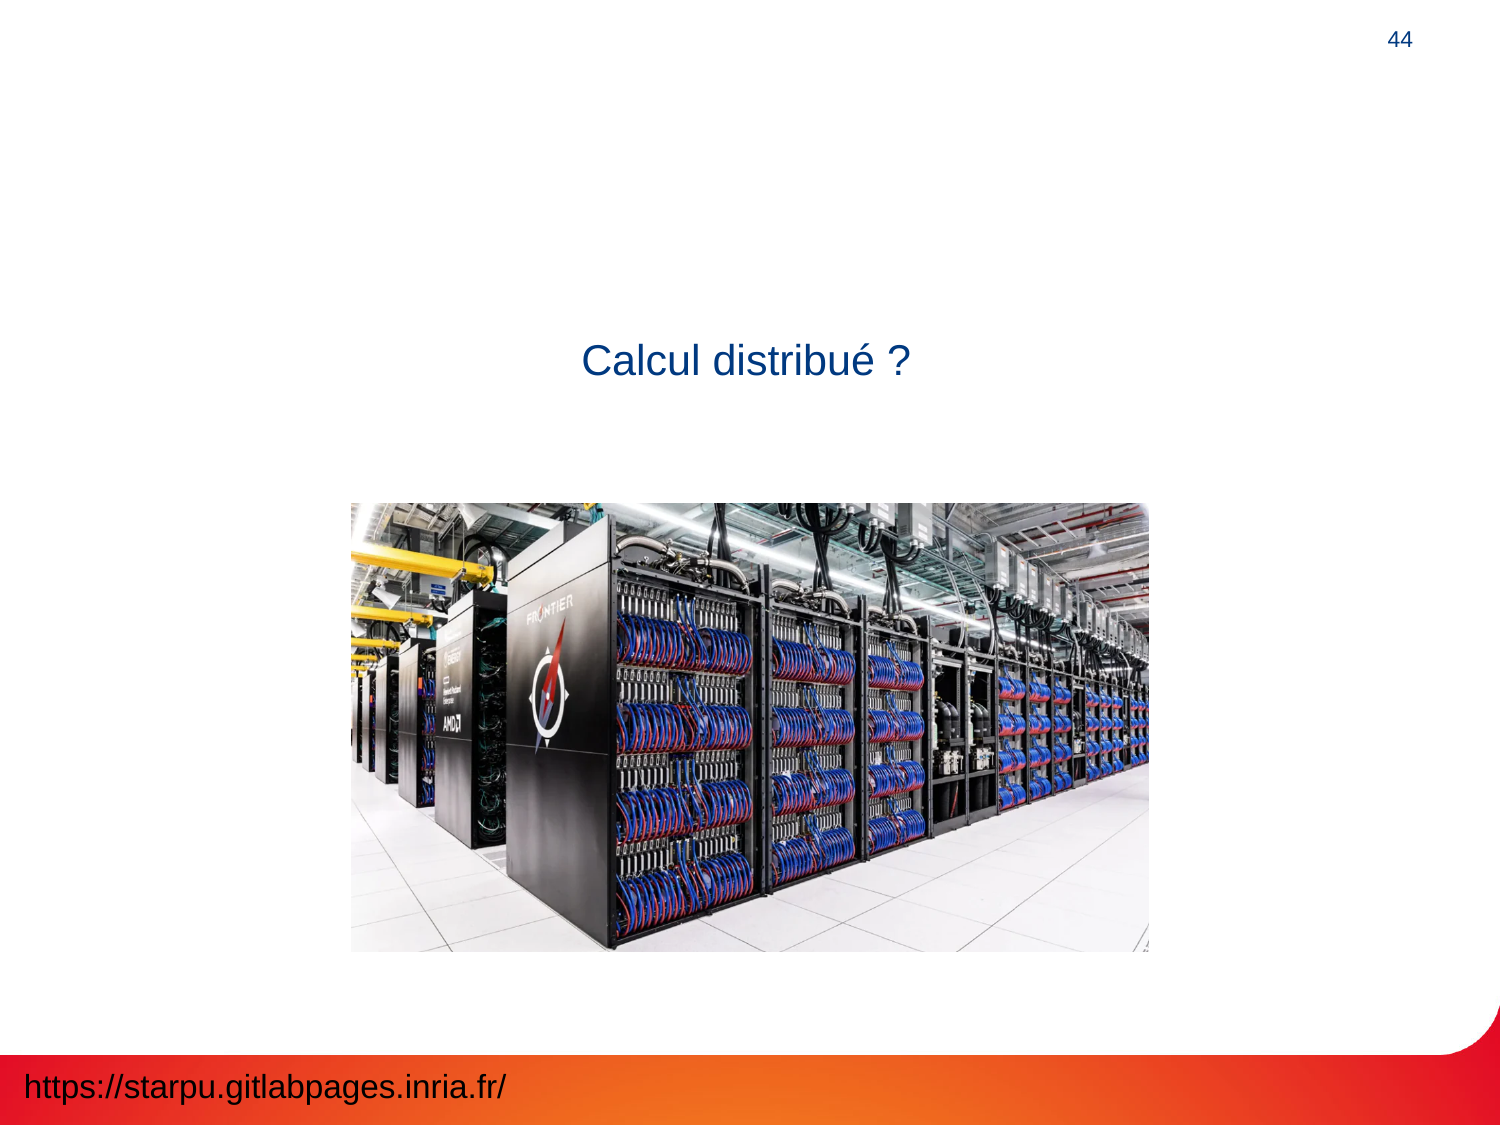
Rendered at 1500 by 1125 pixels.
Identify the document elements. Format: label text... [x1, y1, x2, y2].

subtitle Calcul distribué ? [65, 0, 1428, 751]
picture [0, 503, 1500, 1125]
